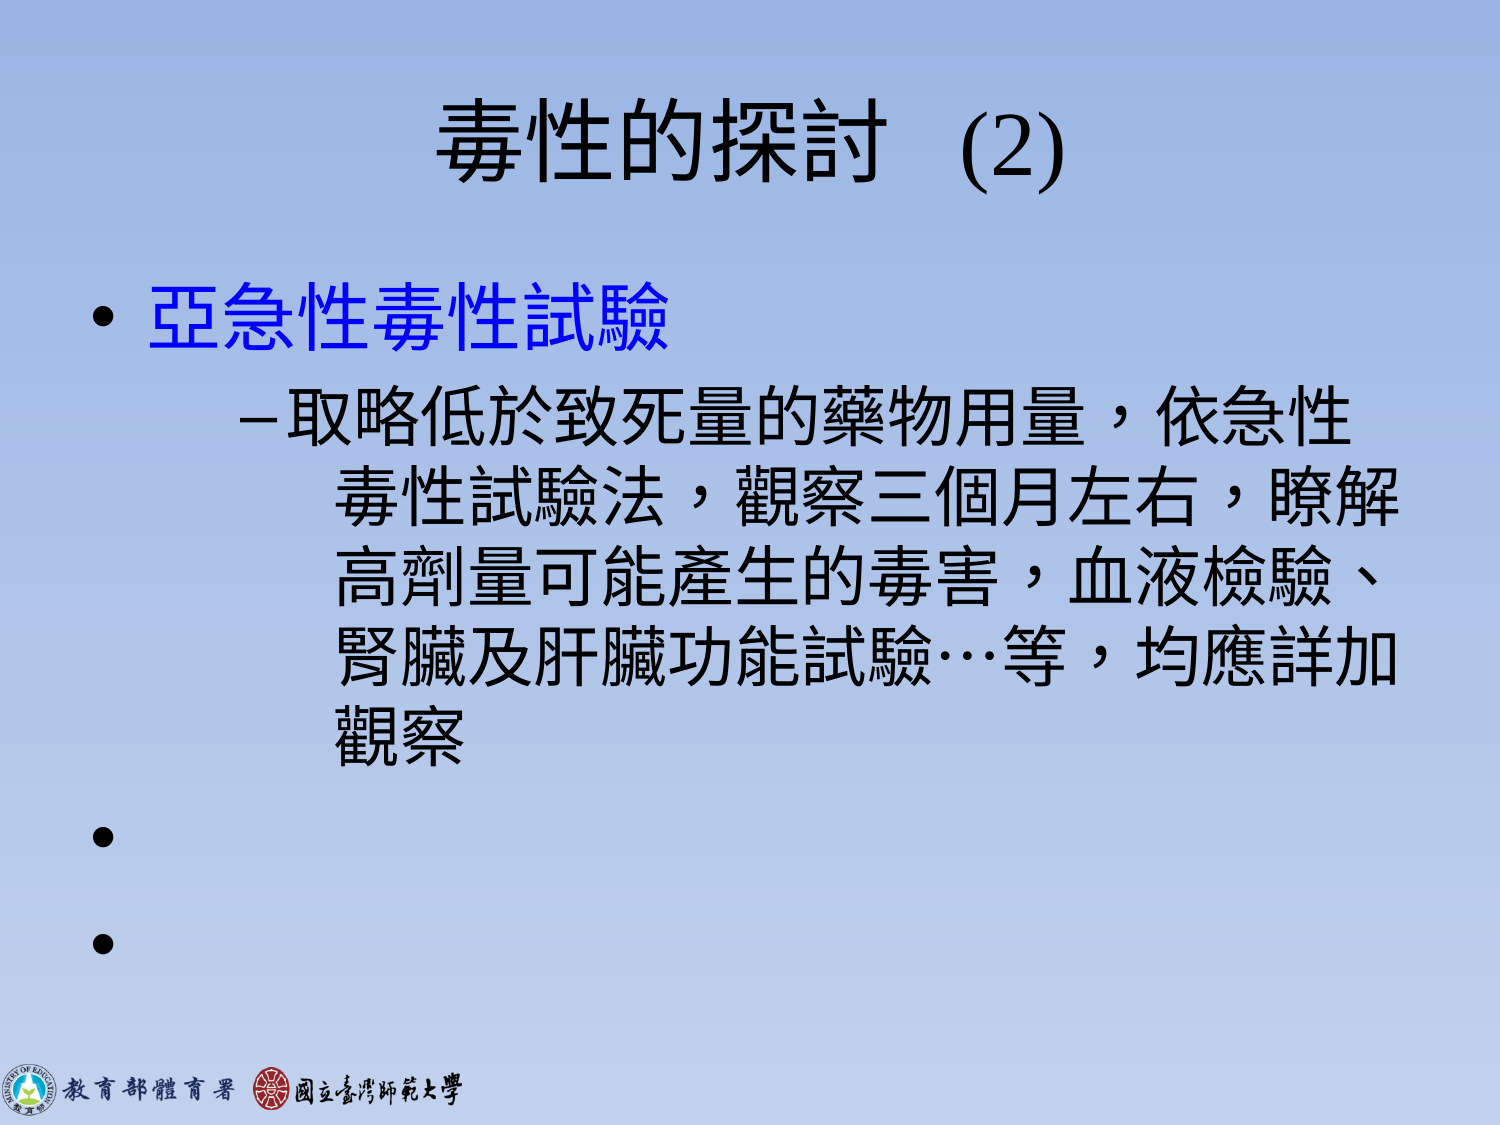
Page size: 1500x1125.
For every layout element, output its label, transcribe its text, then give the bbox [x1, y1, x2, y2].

title 毒性的探討 (2) [75, 45, 1426, 233]
list 亞急性毒性試驗 取略低於致死量的藥物用量，依急性毒性試驗法，觀察三個月左右，瞭解高劑量可能產生的毒害，血液檢驗、腎臟及肝臟功能試驗…等，均應詳加觀察 [75, 262, 1426, 1005]
